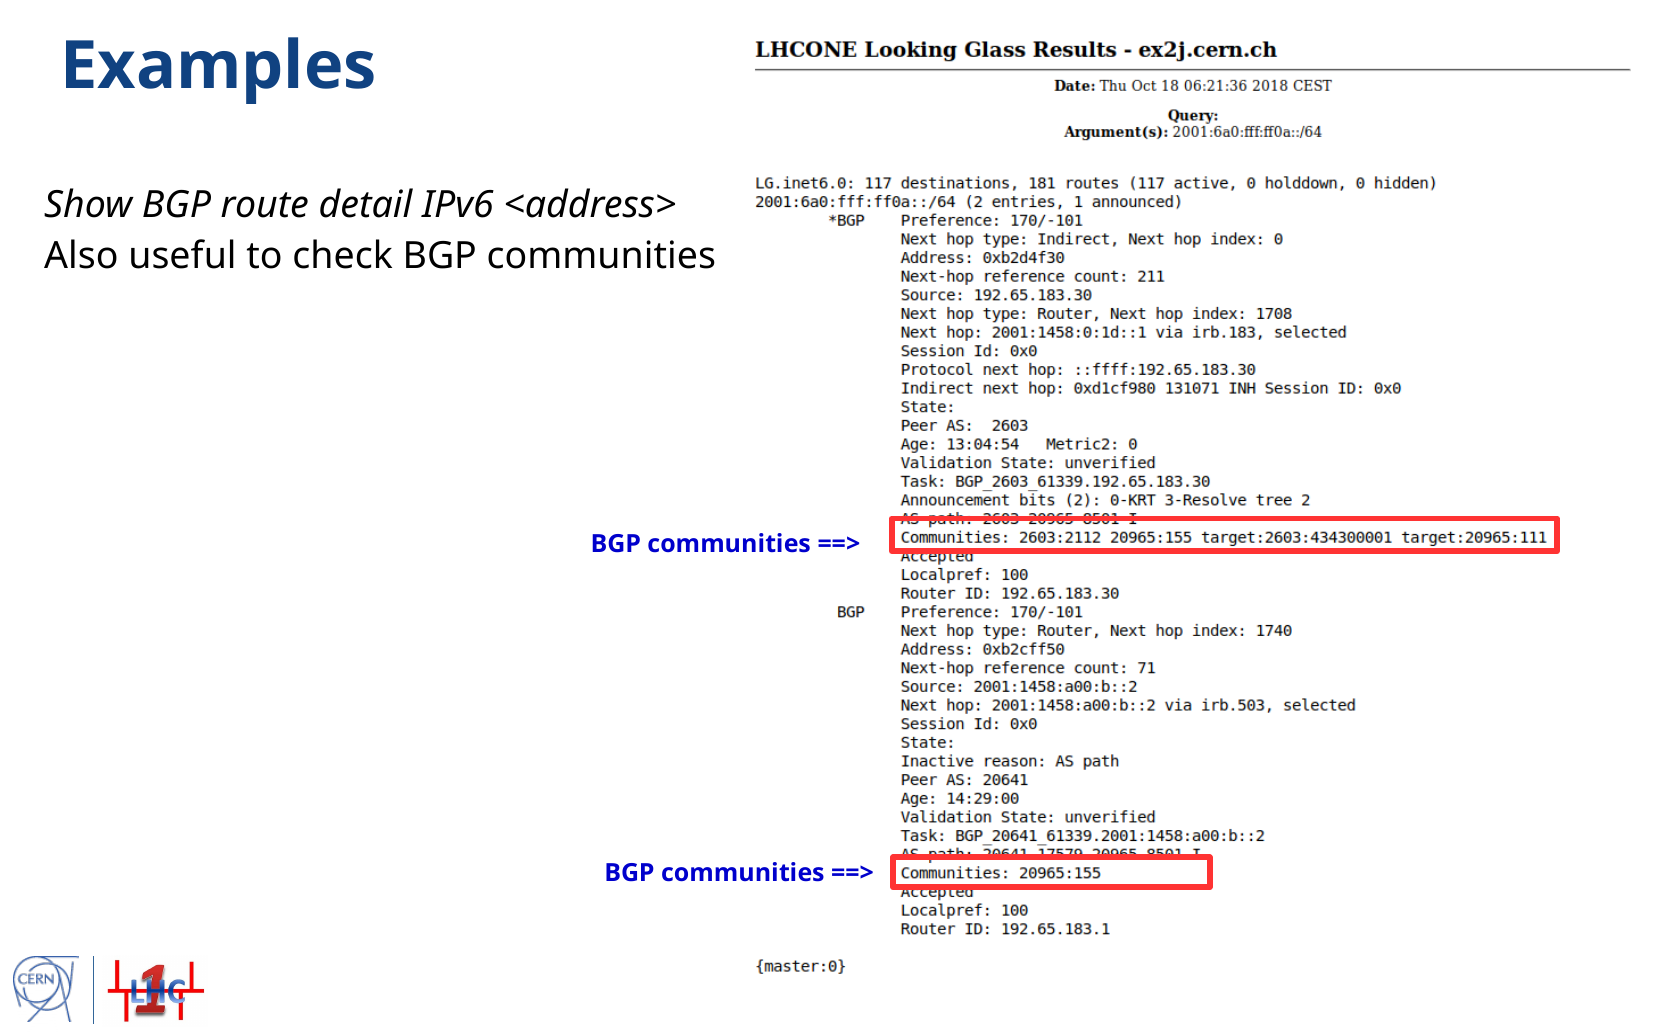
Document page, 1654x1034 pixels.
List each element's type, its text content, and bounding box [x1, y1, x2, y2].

text_box BGP communities ==> [575, 518, 1045, 575]
text_box BGP communities ==> [589, 847, 1059, 904]
text_box Show BGP route detail IPv6 <address> Also useful to check BGP communities [29, 170, 1585, 888]
picture [746, 13, 1640, 1011]
title Examples [60, 0, 1528, 138]
picture [102, 955, 208, 1027]
picture [13, 956, 79, 1032]
text_box Show BGP route detail IPv6 <address> Also useful to check BGP communities [1059, 860, 1207, 884]
